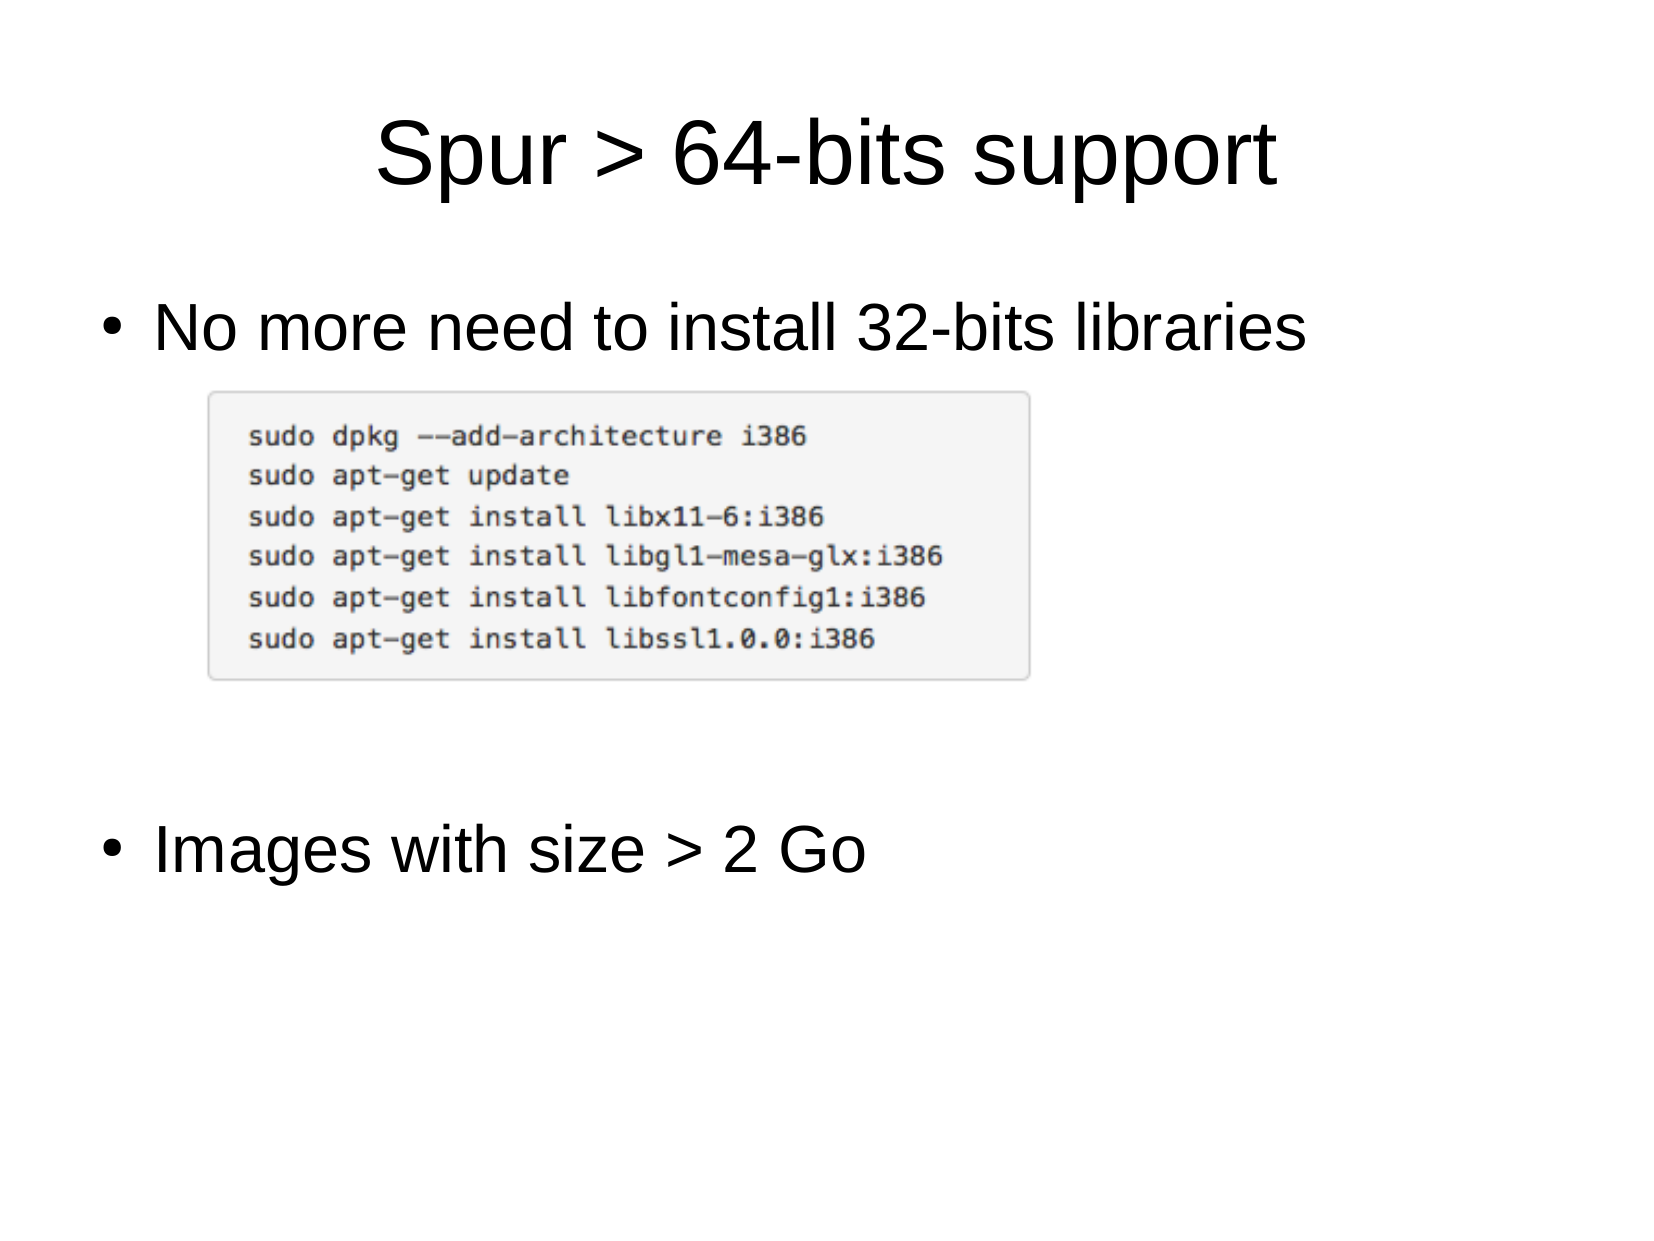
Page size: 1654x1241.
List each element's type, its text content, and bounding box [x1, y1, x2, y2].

picture [195, 374, 1053, 701]
title Spur > 64-bits support [82, 49, 1571, 257]
list No more need to install 32-bits libraries Im ages with size > 2 Go [82, 290, 1571, 1010]
